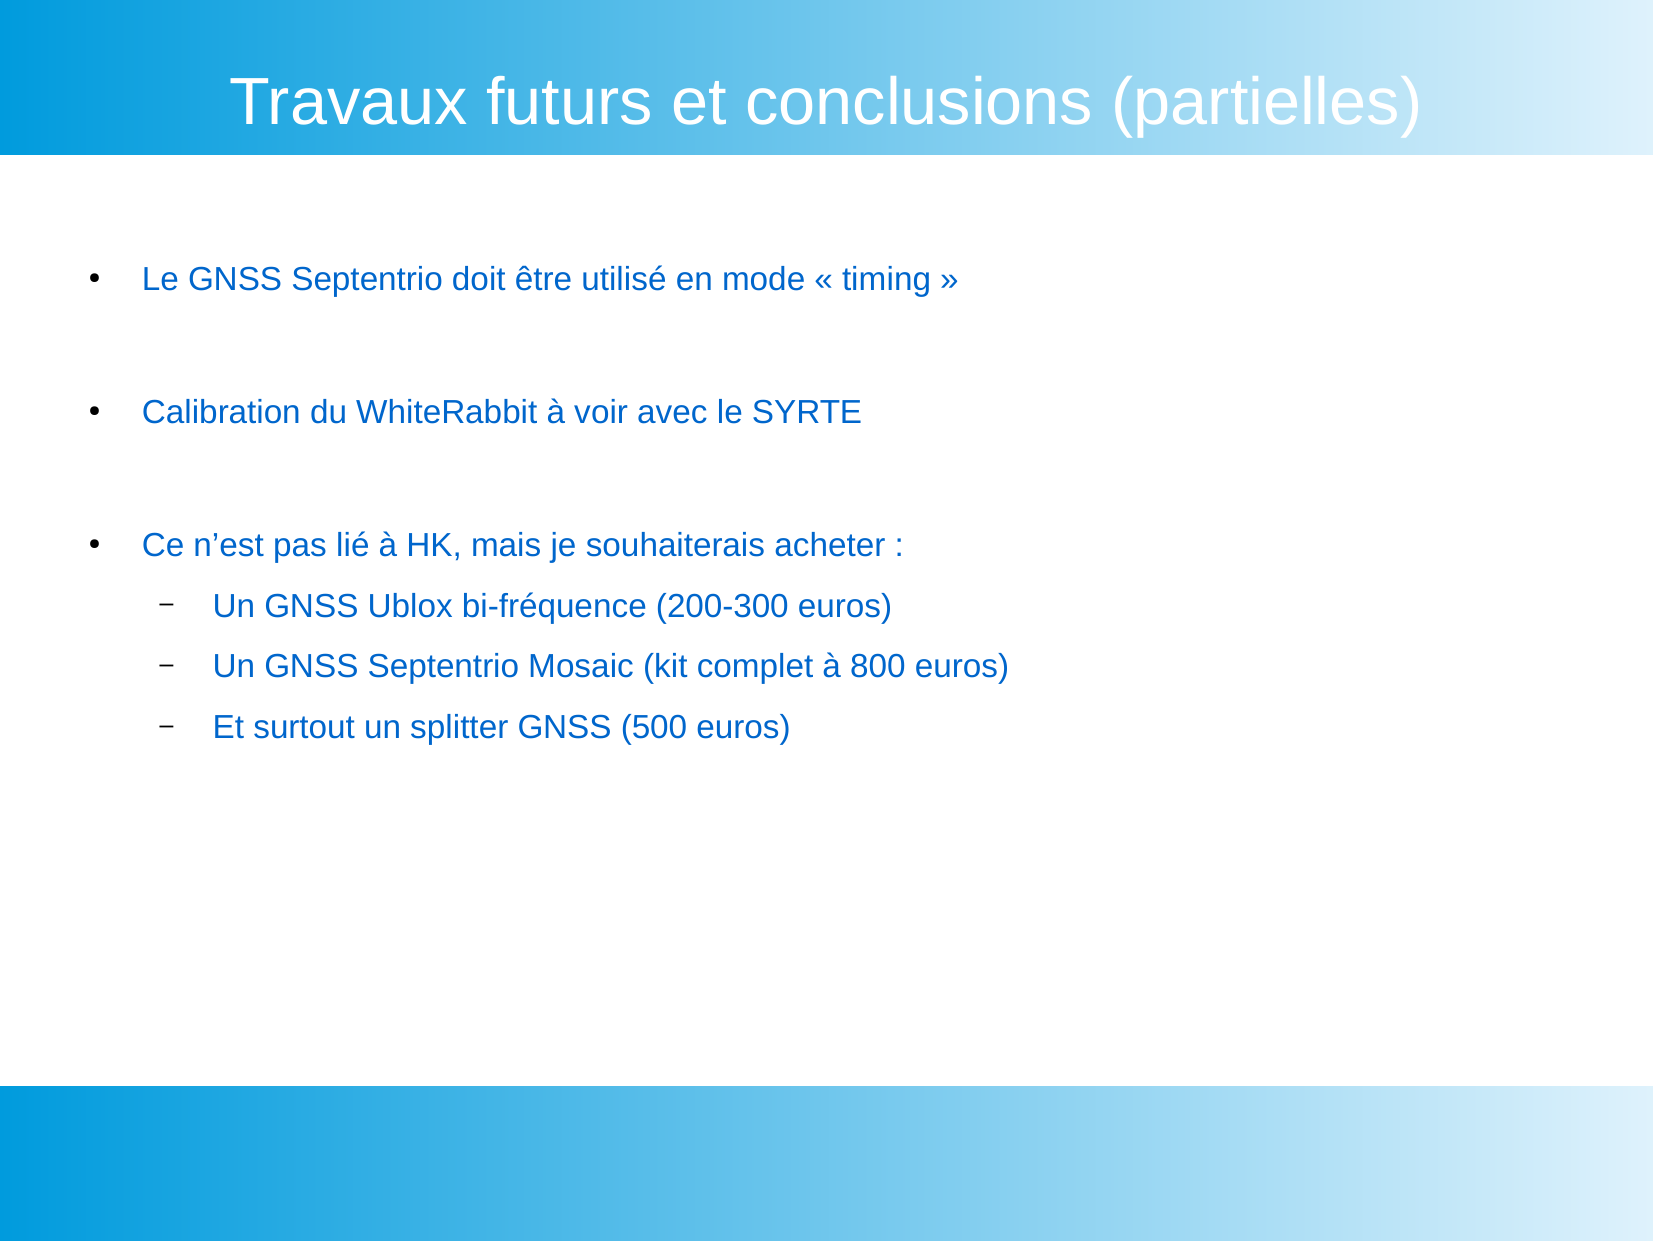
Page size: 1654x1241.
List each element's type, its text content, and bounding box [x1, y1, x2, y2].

title Travaux futurs et conclusions (partielles) [82, 49, 1571, 155]
list Le GNSS Septentrio doit être utilisé en mode « timing » Calibration du WhiteRabbit à voir avec le SYRTE Ce n’est pas lié à HK, mais je souhaiterais acheter : Un GNSS Ublox bi-fréquence (200-300 euros) Un GNSS Septentrio Mosaic (kit complet à 800 euros) Et surtout un splitter GNSS (500 euros) [70, 260, 1560, 980]
